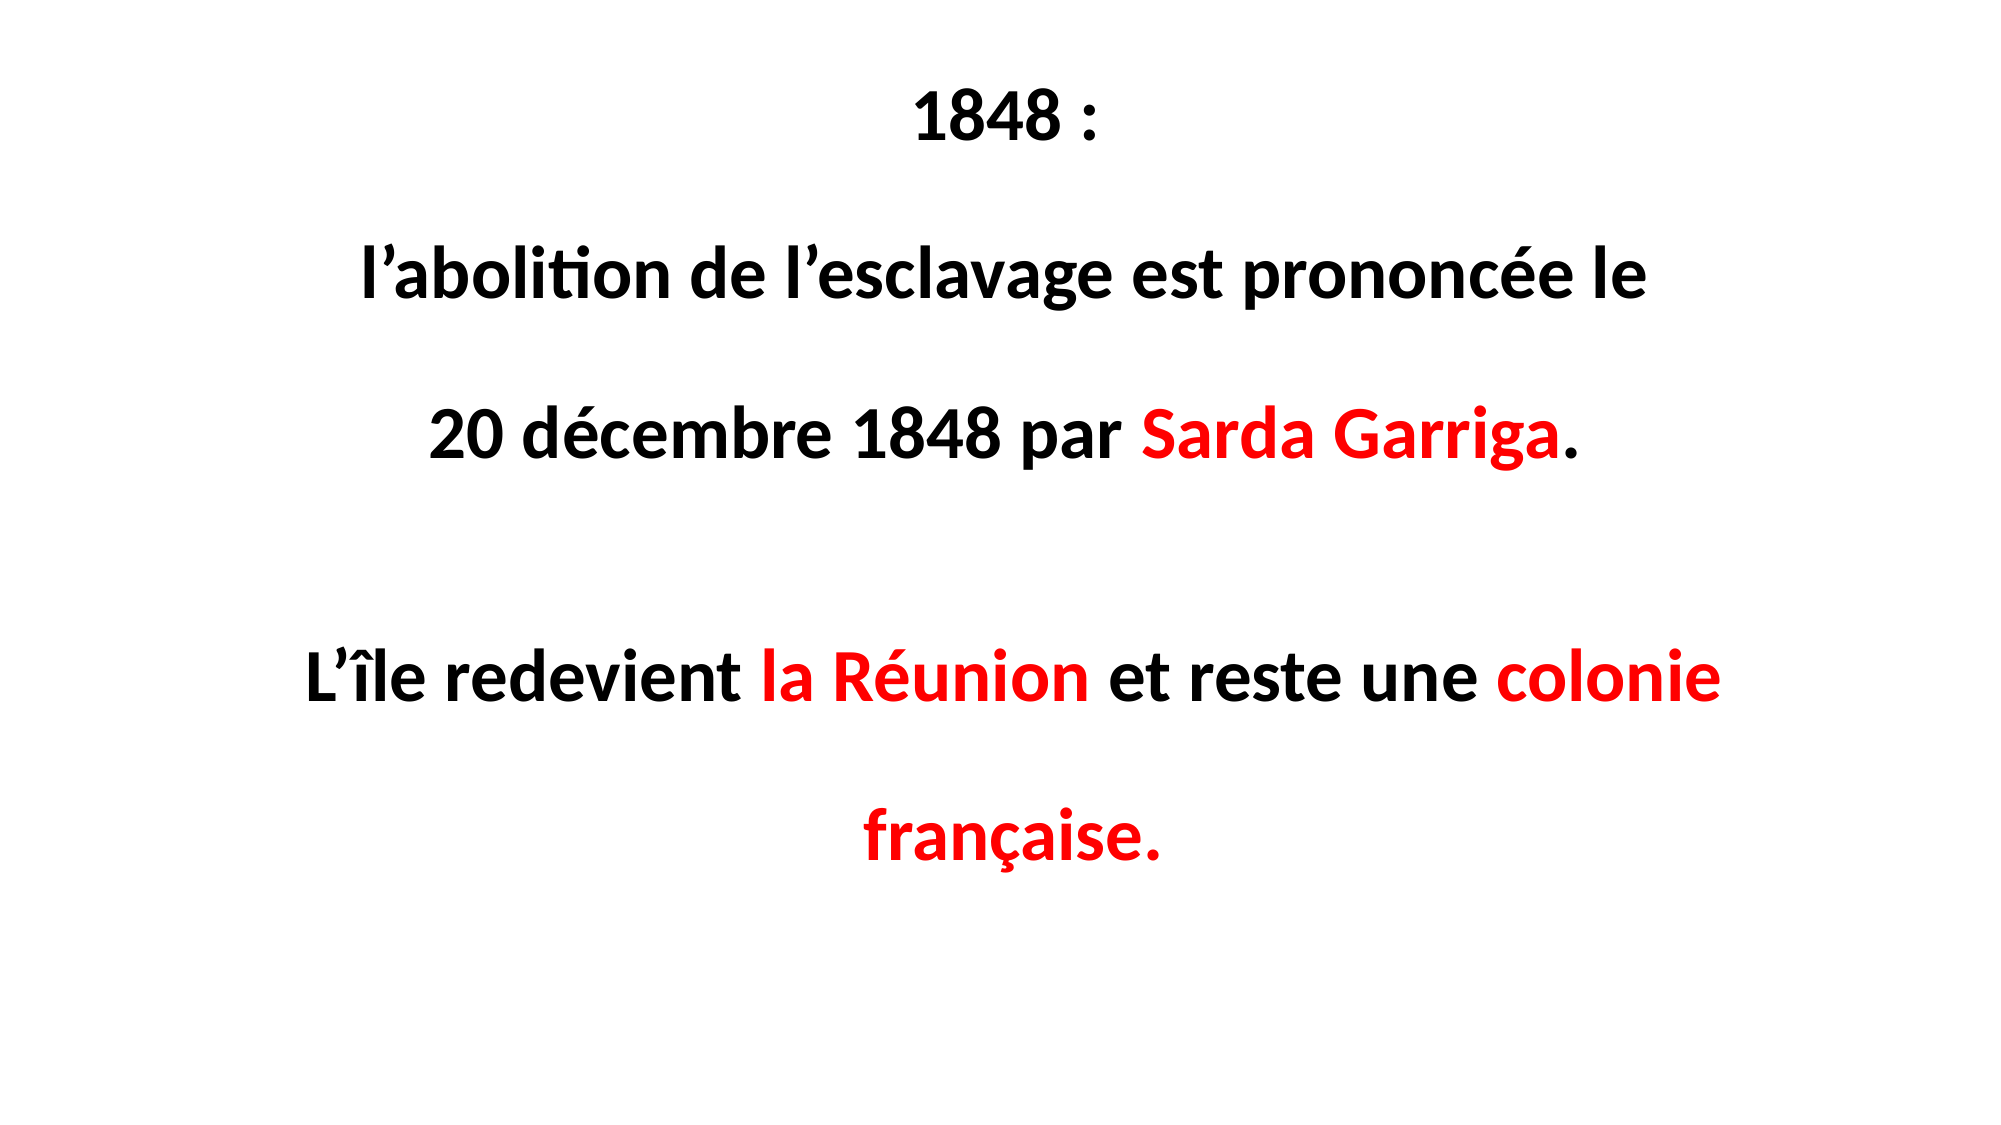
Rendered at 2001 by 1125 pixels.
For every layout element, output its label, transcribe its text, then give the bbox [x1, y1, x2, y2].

text_box 1848 : l’abolition de l’esclavage est prononcée le 20 décembre 1848 par Sarda Garriga. L’île redevient la Réunion et reste une colonie française. [152, 76, 1858, 1037]
